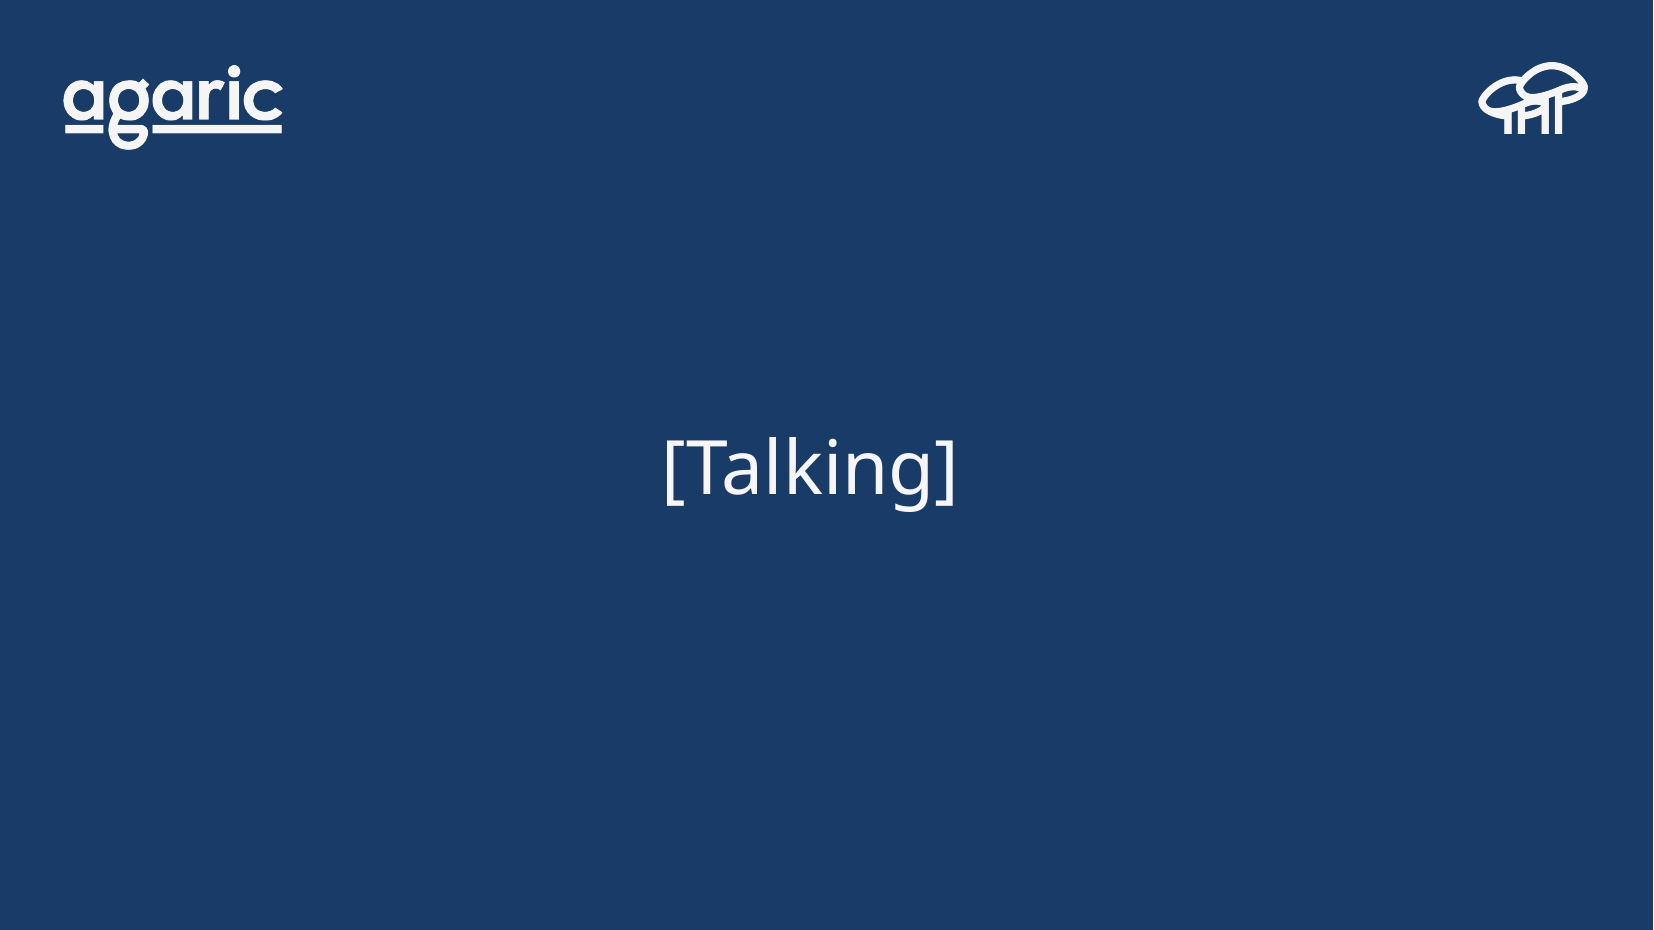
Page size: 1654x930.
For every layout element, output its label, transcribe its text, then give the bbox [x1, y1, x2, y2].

title [Talking] [273, 334, 1348, 525]
picture [1478, 62, 1588, 134]
picture [63, 65, 283, 150]
